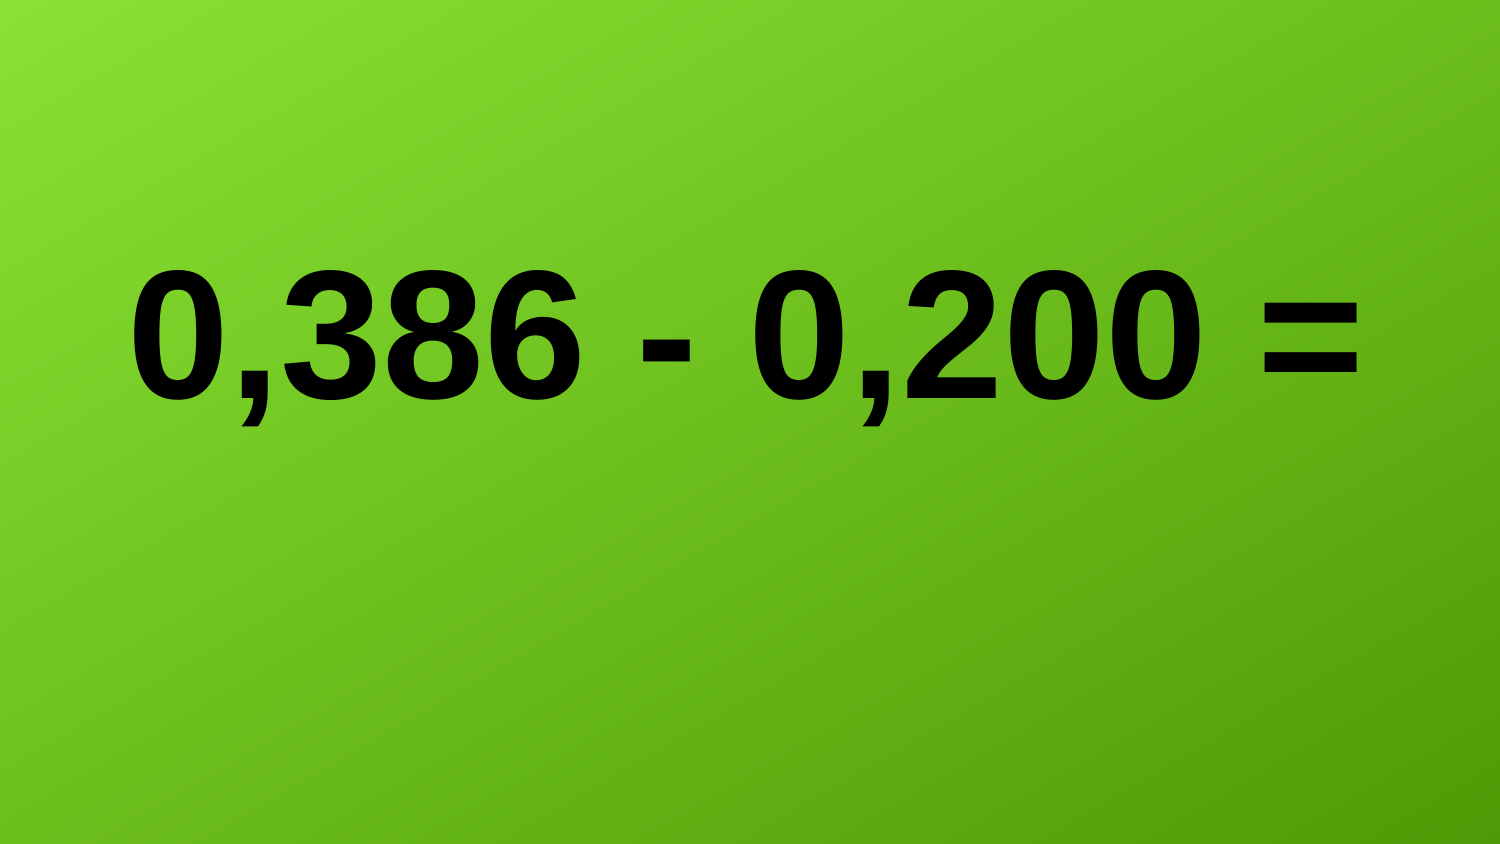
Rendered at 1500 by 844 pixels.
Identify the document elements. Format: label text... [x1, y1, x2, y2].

title 0,386 - 0,200 = [112, 259, 1388, 451]
